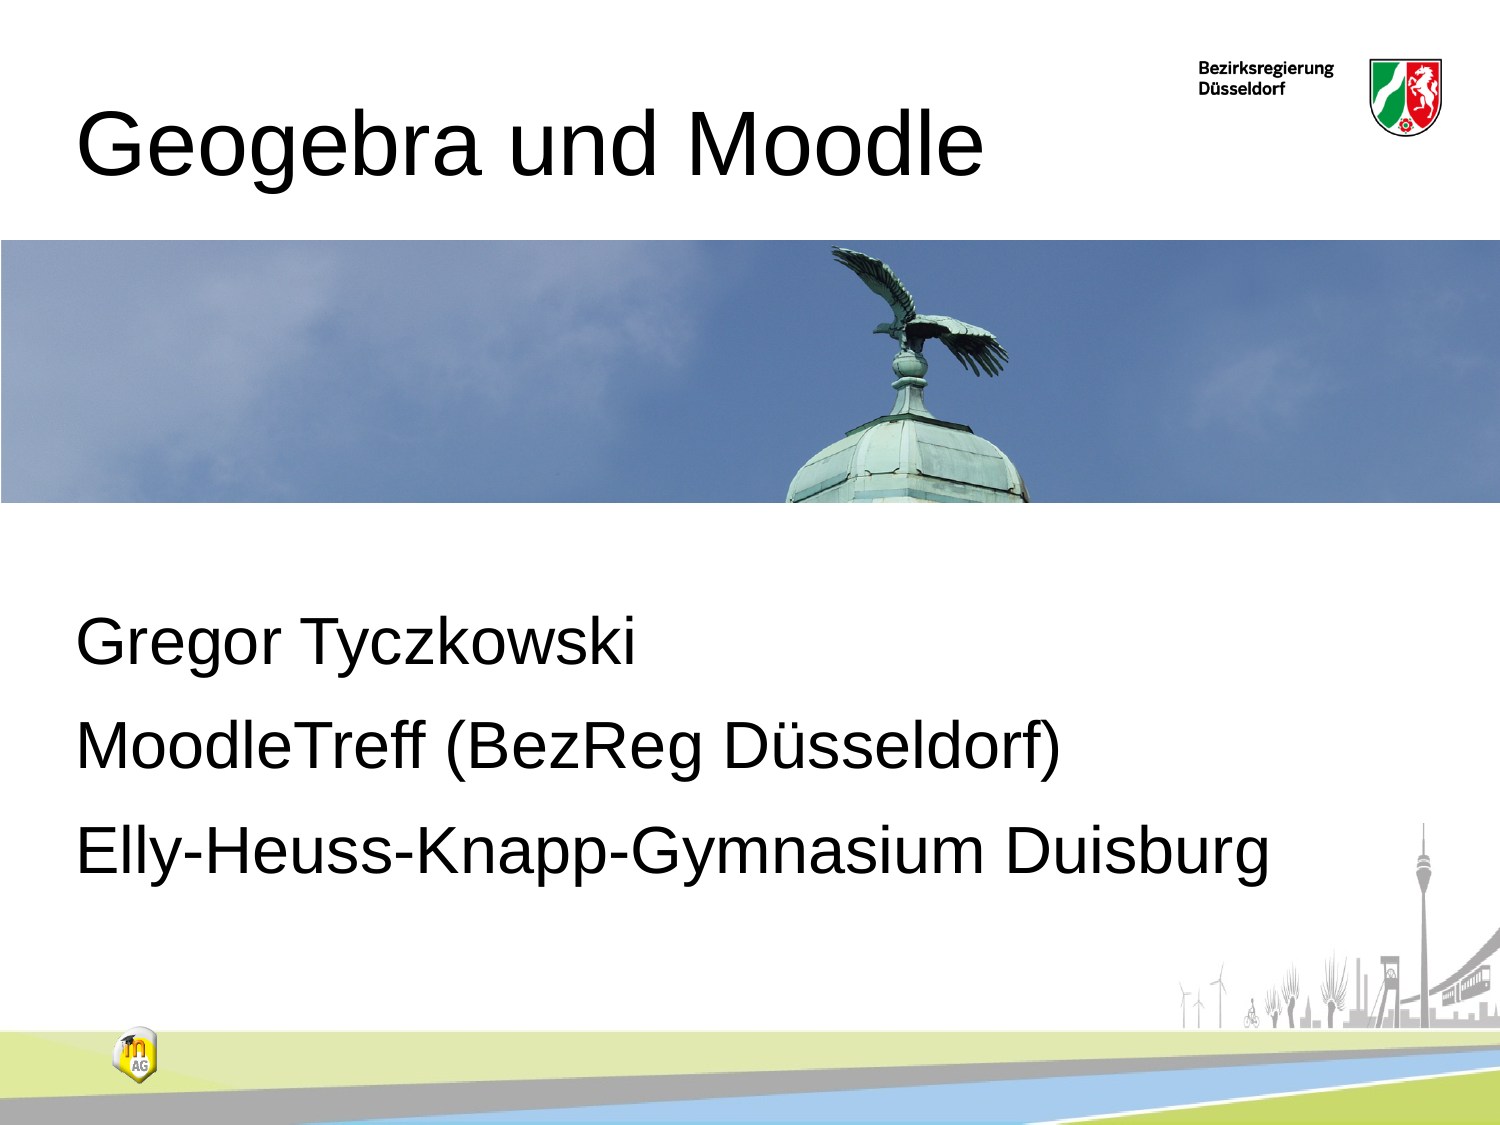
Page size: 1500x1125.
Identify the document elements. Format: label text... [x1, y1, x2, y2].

title Geogebra und Moodle [75, 44, 1425, 233]
subtitle Gregor Tyczkowski MoodleTreff (BezReg Düsseldorf) Elly-Heuss-Knapp-Gymnasium Duisburg [75, 263, 1425, 916]
picture [0, 823, 1500, 1125]
picture [1, 240, 1500, 503]
picture [1425, 58, 1442, 137]
